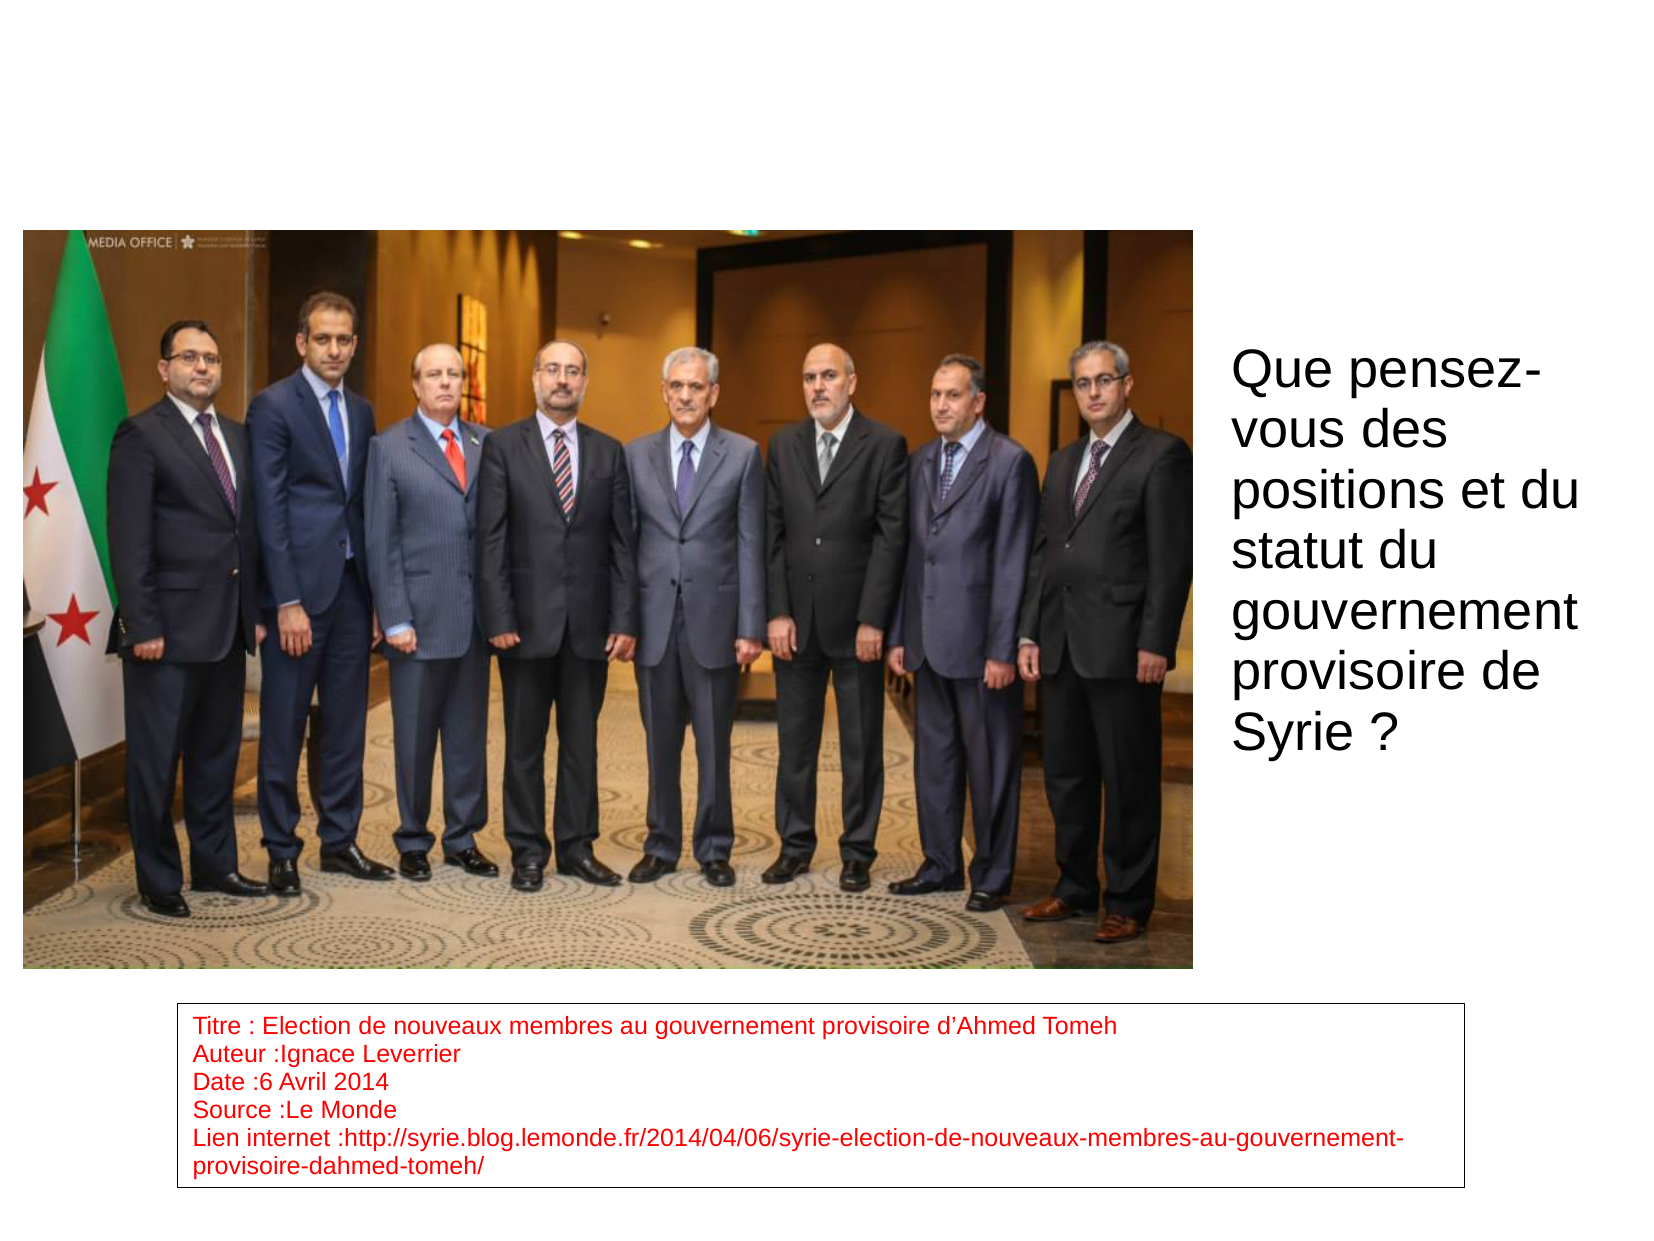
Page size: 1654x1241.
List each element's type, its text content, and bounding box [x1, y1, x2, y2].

text_box Titre : Election de nouveaux membres au gouvernement provisoire d’Ahmed Tomeh Auteur :Ignace Leverrier Date :6 Avril 2014 Source :Le Monde Lien internet :http://syrie.blog.lemonde.fr/2014/04/06/syrie-election-de-nouveaux-membres-au-gouvernement-provisoire-dahmed-tomeh/ [177, 1003, 1465, 1188]
picture [23, 230, 1193, 969]
text_box Que pensez-vous des positions et du statut du gouvernement provisoire de Syrie ? [1216, 330, 1619, 812]
